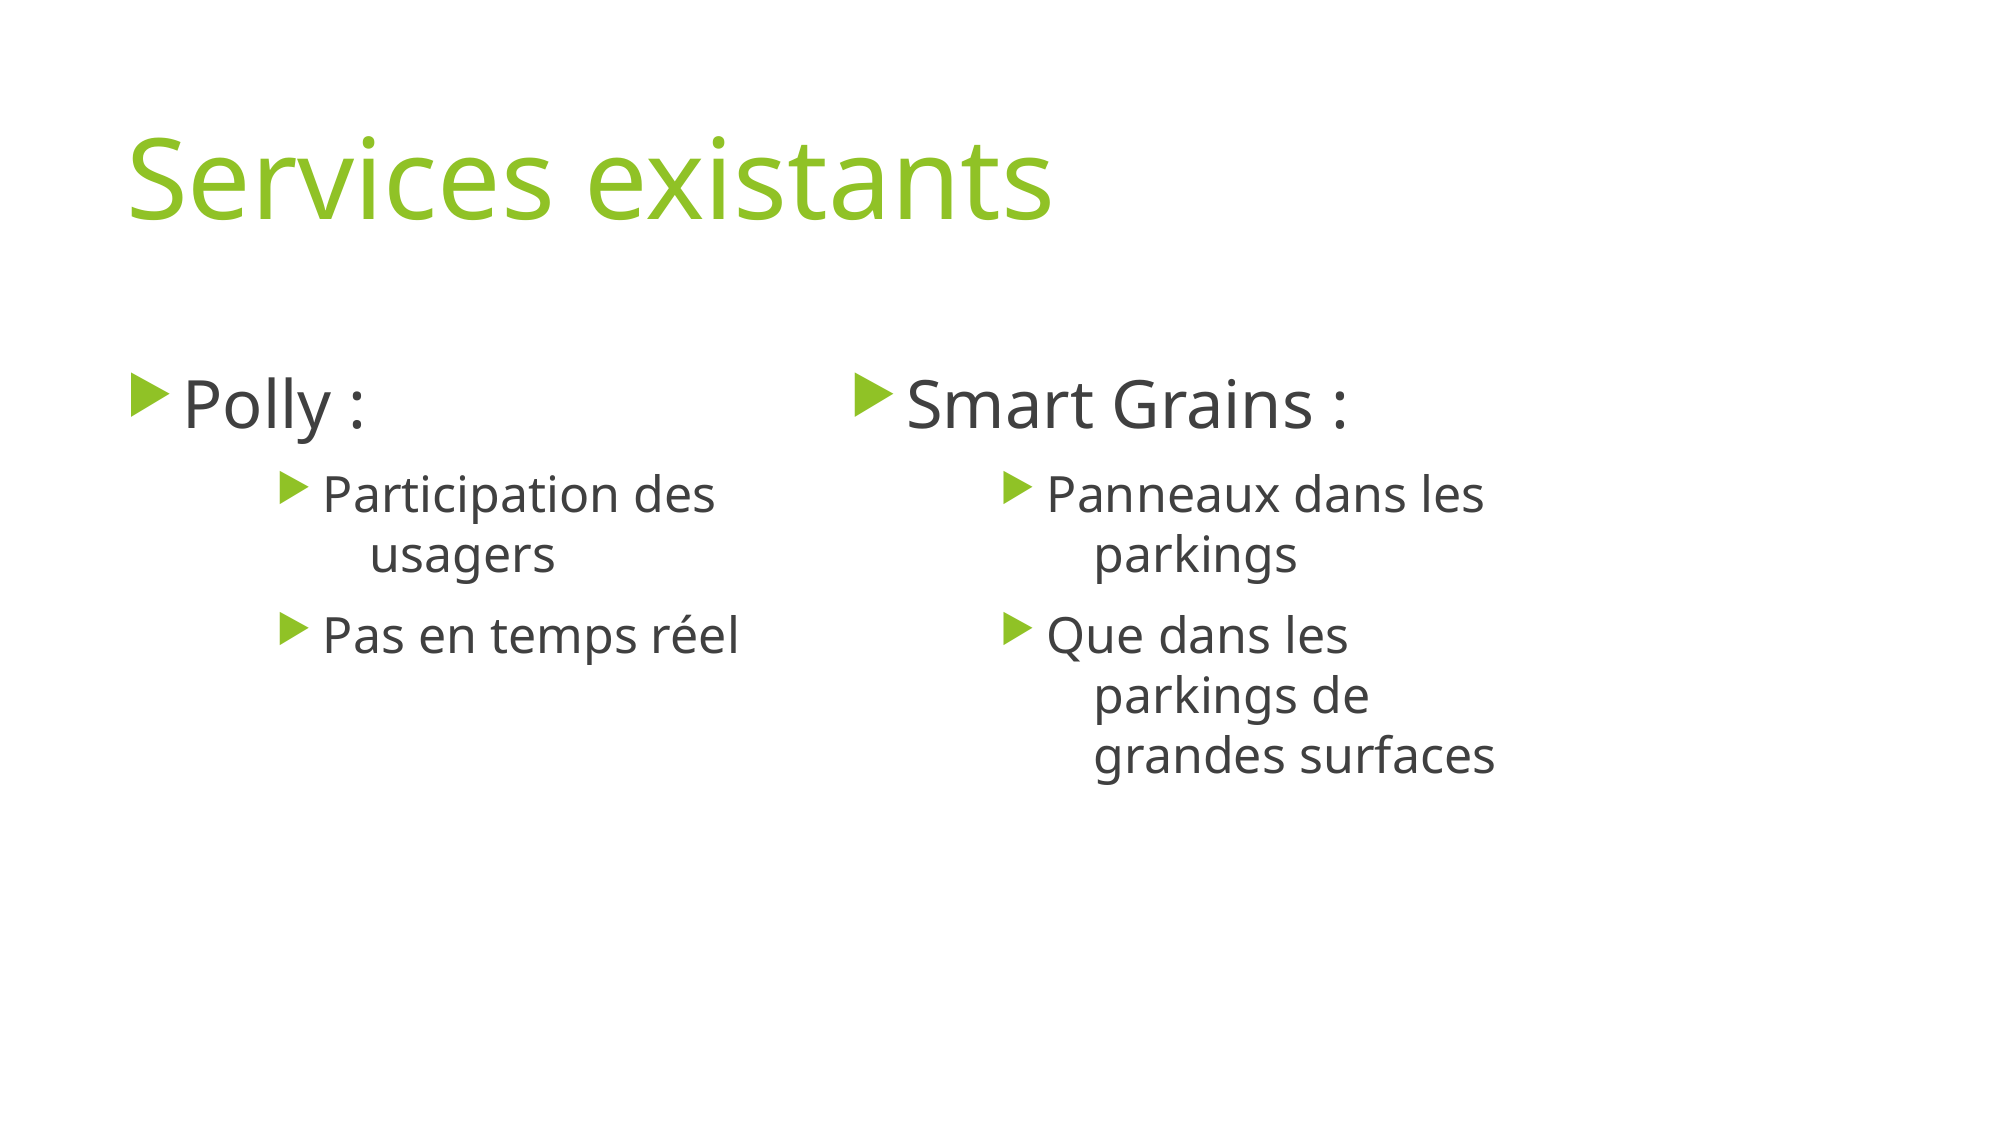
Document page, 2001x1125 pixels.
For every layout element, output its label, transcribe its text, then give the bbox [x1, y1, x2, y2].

title Services existants [111, 99, 1522, 317]
list Polly : Participation des usagers Pas en temps réel [111, 354, 798, 992]
list Smart Grains : Panneaux dans les parkings Que dans les parkings de grandes surfaces [834, 354, 1522, 992]
